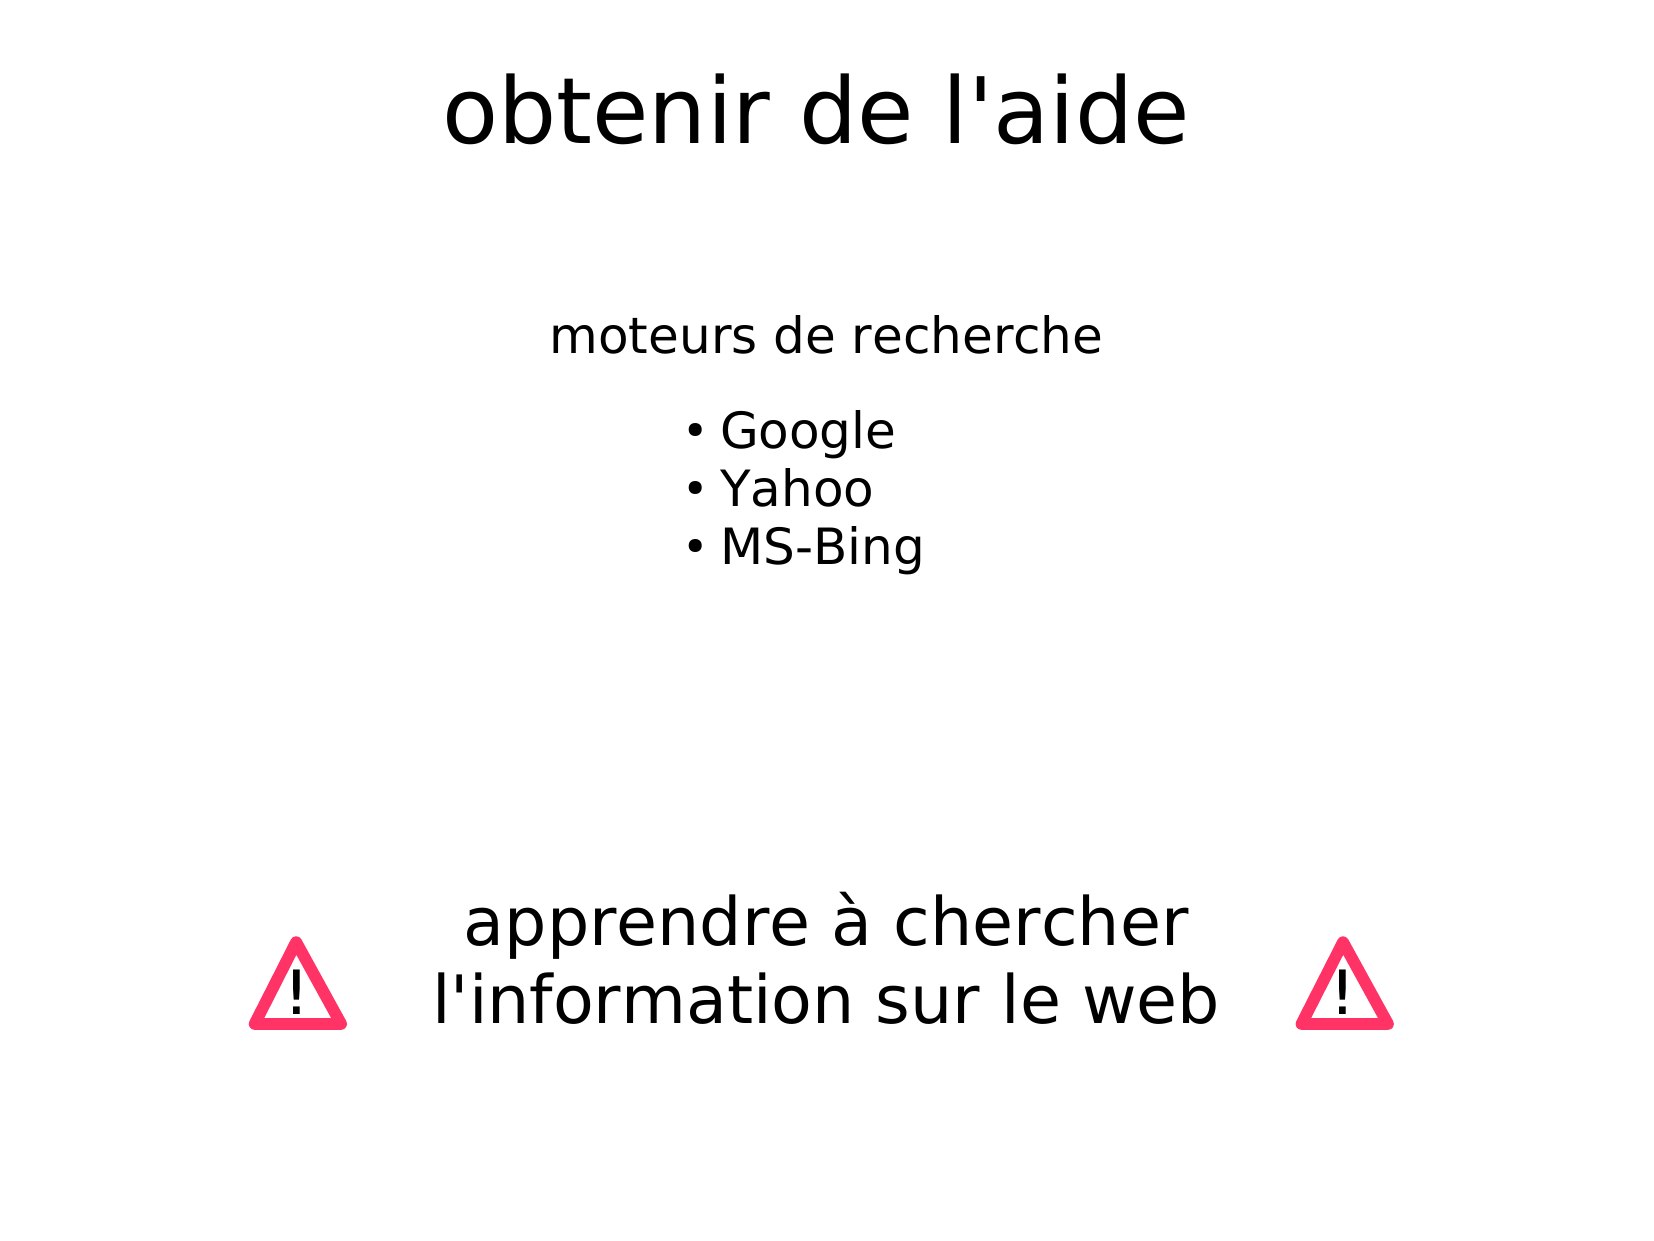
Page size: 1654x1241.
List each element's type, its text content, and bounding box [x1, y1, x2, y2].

text_box Google Yahoo MS-Bing [686, 512, 1141, 577]
title obtenir de l'aide [126, 47, 1508, 173]
text_box ! [276, 958, 317, 1030]
text_box moteurs de recherche [368, 307, 1285, 512]
text_box [317, 980, 342, 1024]
text_box apprendre à chercher l'information sur le web [368, 883, 1285, 1089]
text_box [1364, 980, 1388, 1024]
text_box ! [1322, 958, 1364, 1030]
text_box [1301, 983, 1322, 1024]
text_box [254, 981, 276, 1024]
text_box [288, 942, 305, 958]
text_box [1334, 942, 1352, 958]
